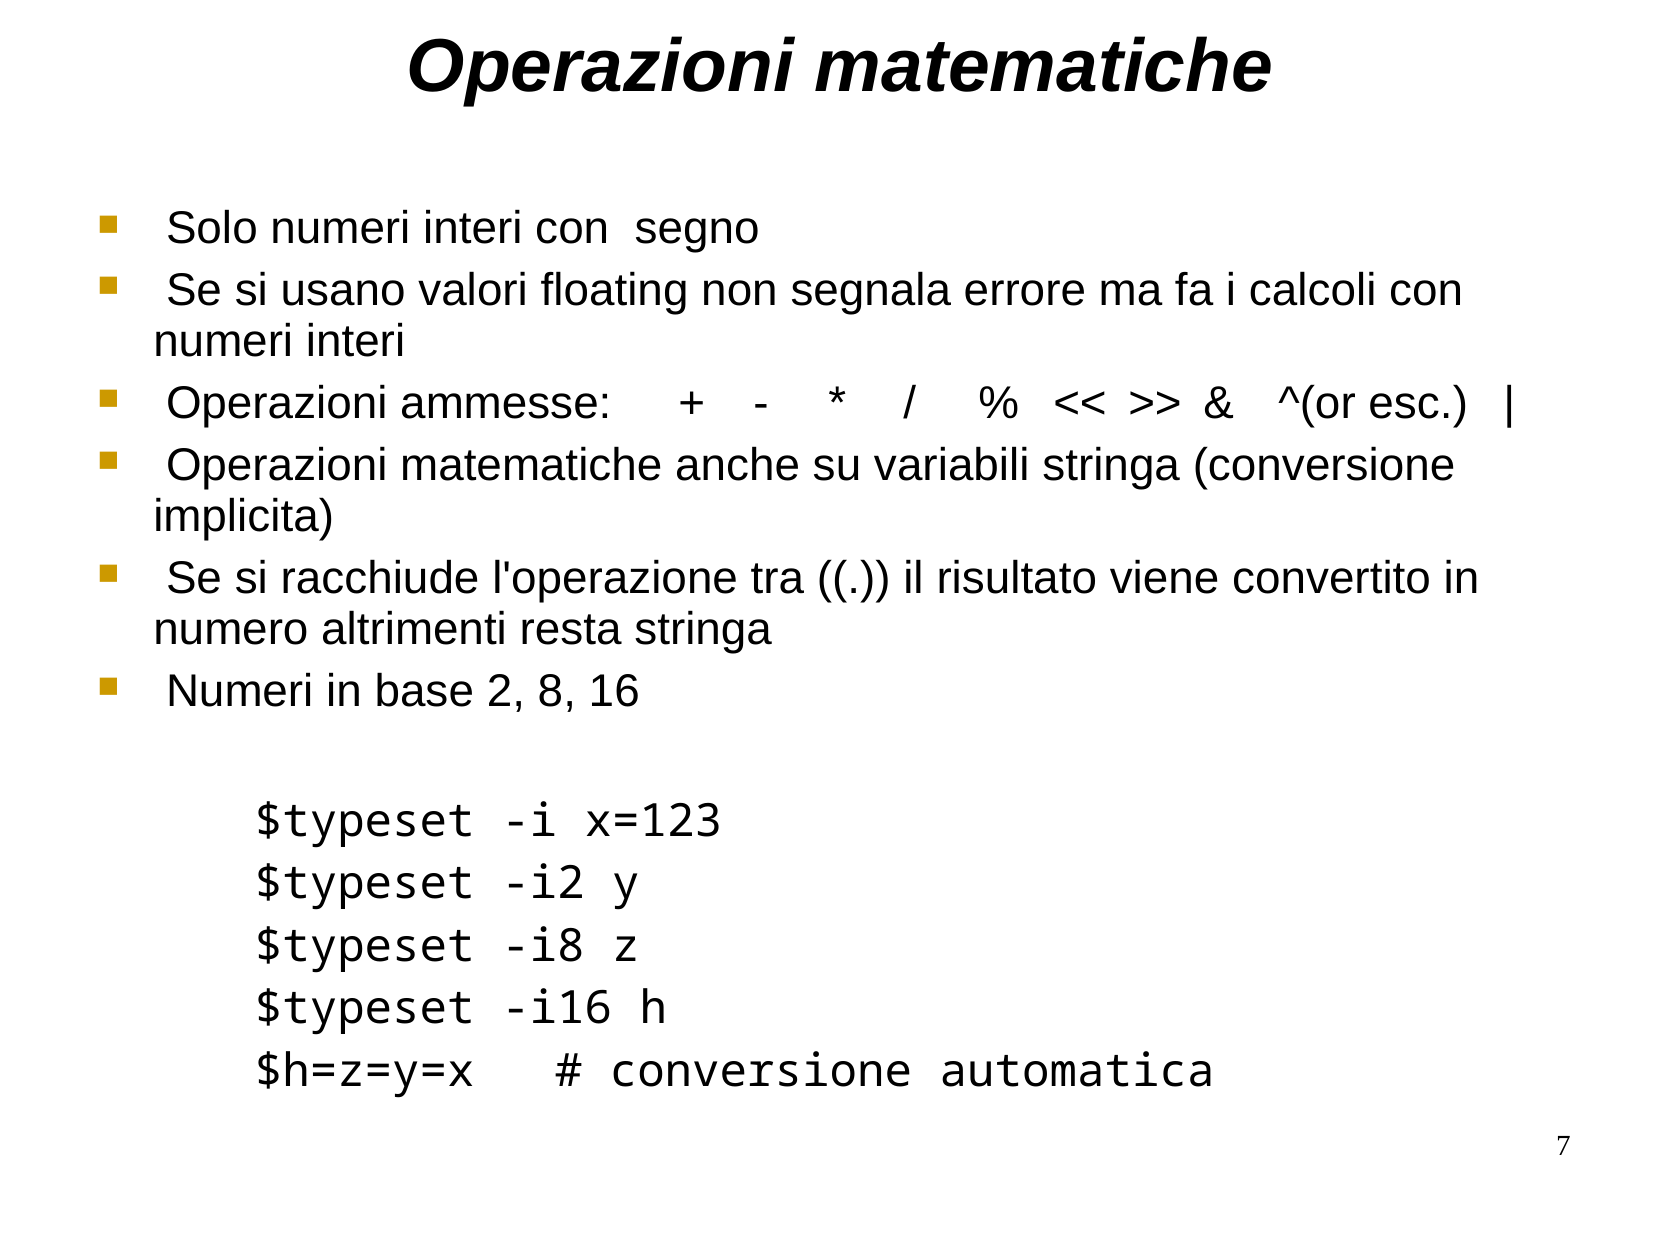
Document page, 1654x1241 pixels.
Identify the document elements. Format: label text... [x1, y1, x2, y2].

list Solo numeri interi con segno Se si usano valori floating non segnala errore ma fa i calcoli con numeri interi Operazioni ammesse: + - * / % << >> & ^(or esc.) | Operazioni matematiche anche su variabili stringa (conversione implicita) Se si racchiude l'operazione tra ((.)) il risultato viene convertito in numero altrimenti resta stringa Numeri in base 2, 8, 16 [82, 216, 1562, 1201]
title Operazioni matematiche [82, 8, 1571, 216]
text_box $typeset -i x=123 $typeset -i2 y $typeset -i8 z $typeset -i16 h $h=z=y=x # conversione automatica [240, 780, 1276, 1062]
